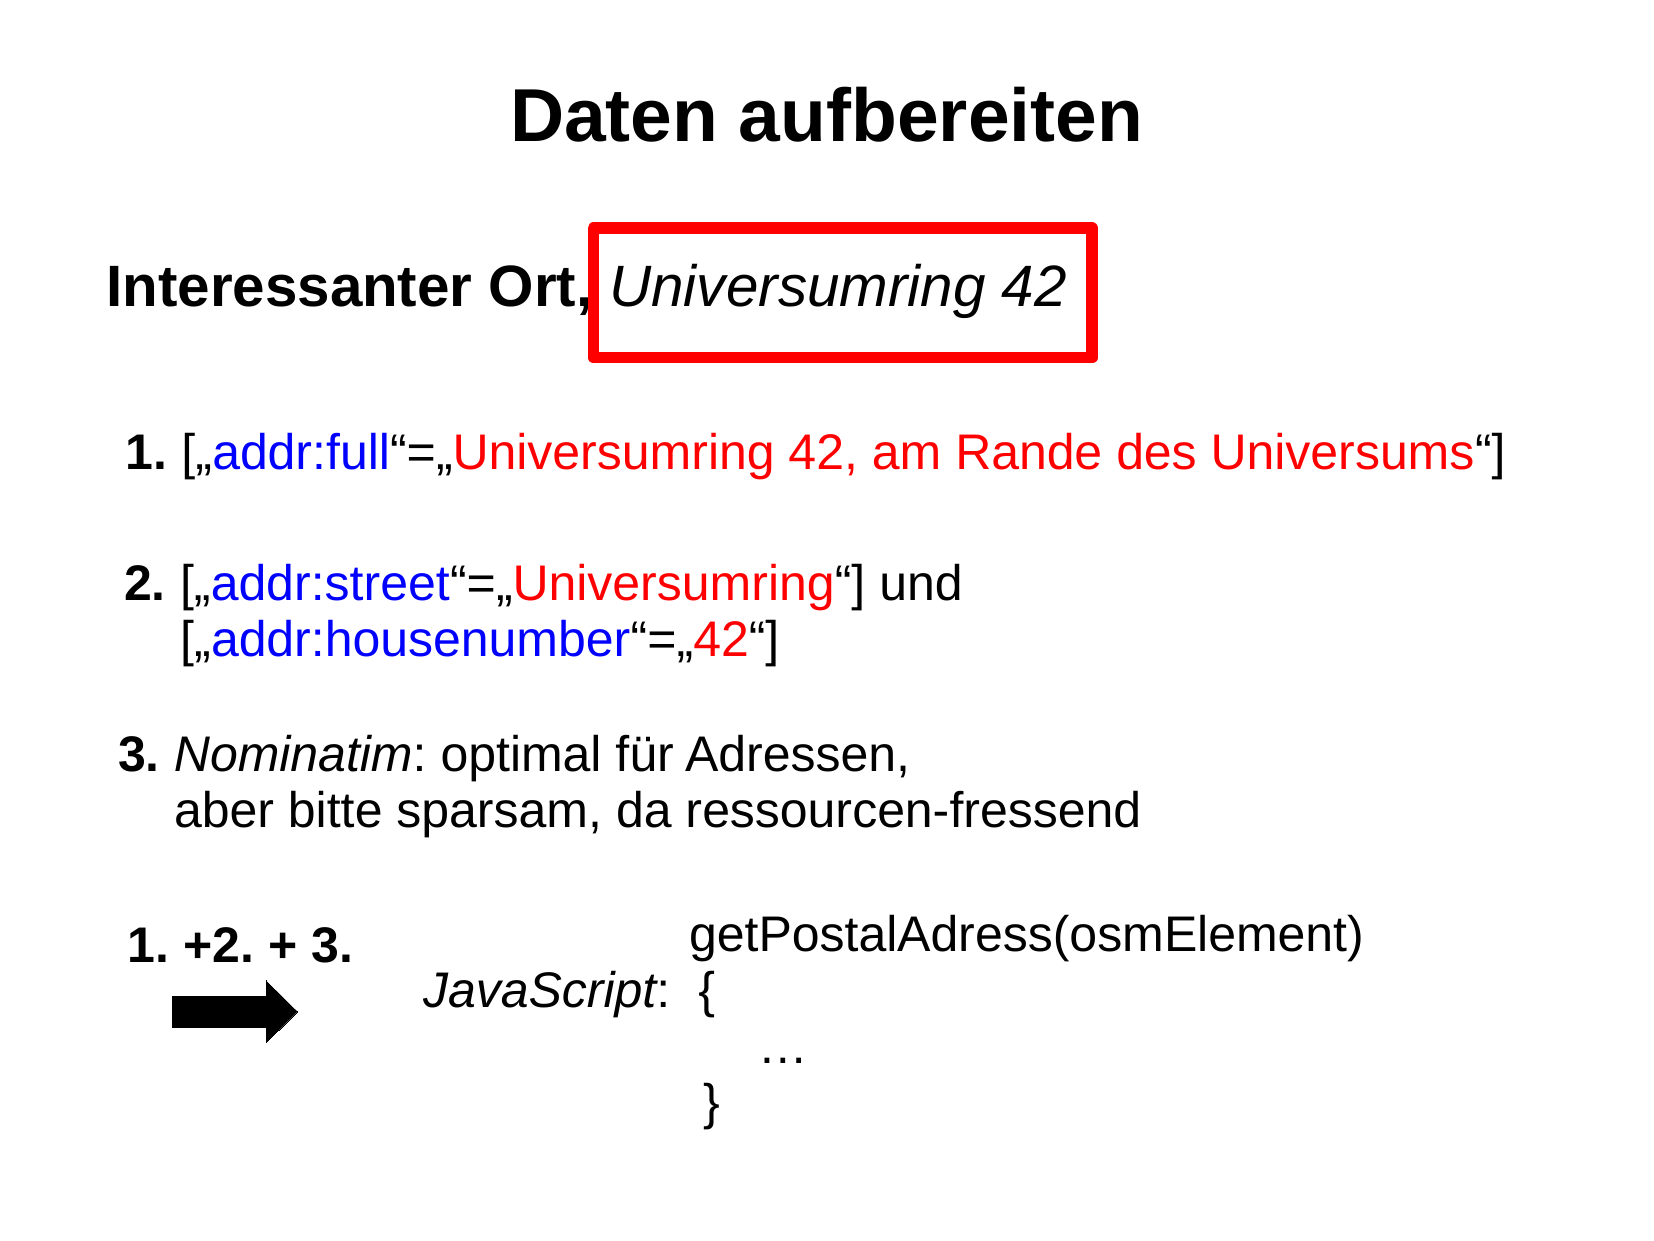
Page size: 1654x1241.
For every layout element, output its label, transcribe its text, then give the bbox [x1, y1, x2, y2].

text_box Interessanter Ort, Universumring 42 [91, 246, 588, 327]
text_box Daten aufbereiten [495, 65, 1159, 165]
text_box 3. Nominatim: optimal für Adressen, aber bitte sparsam, da ressourcen-fressend [103, 718, 1565, 846]
text_box 2. [„addr:street“=„Universumring“] und [„addr:housenumber“=„42“] [109, 547, 1571, 674]
text_box 1. +2. + 3. [113, 910, 373, 986]
text_box Interessanter Ort, Universumring 42 [599, 246, 1083, 327]
text_box [172, 986, 298, 1043]
text_box getPostalAdress(osmElement) JavaScript: { … } [408, 899, 1453, 1138]
text_box 1. [„addr:full“=„Universumring 42, am Rande des Universums“] [110, 416, 1572, 488]
